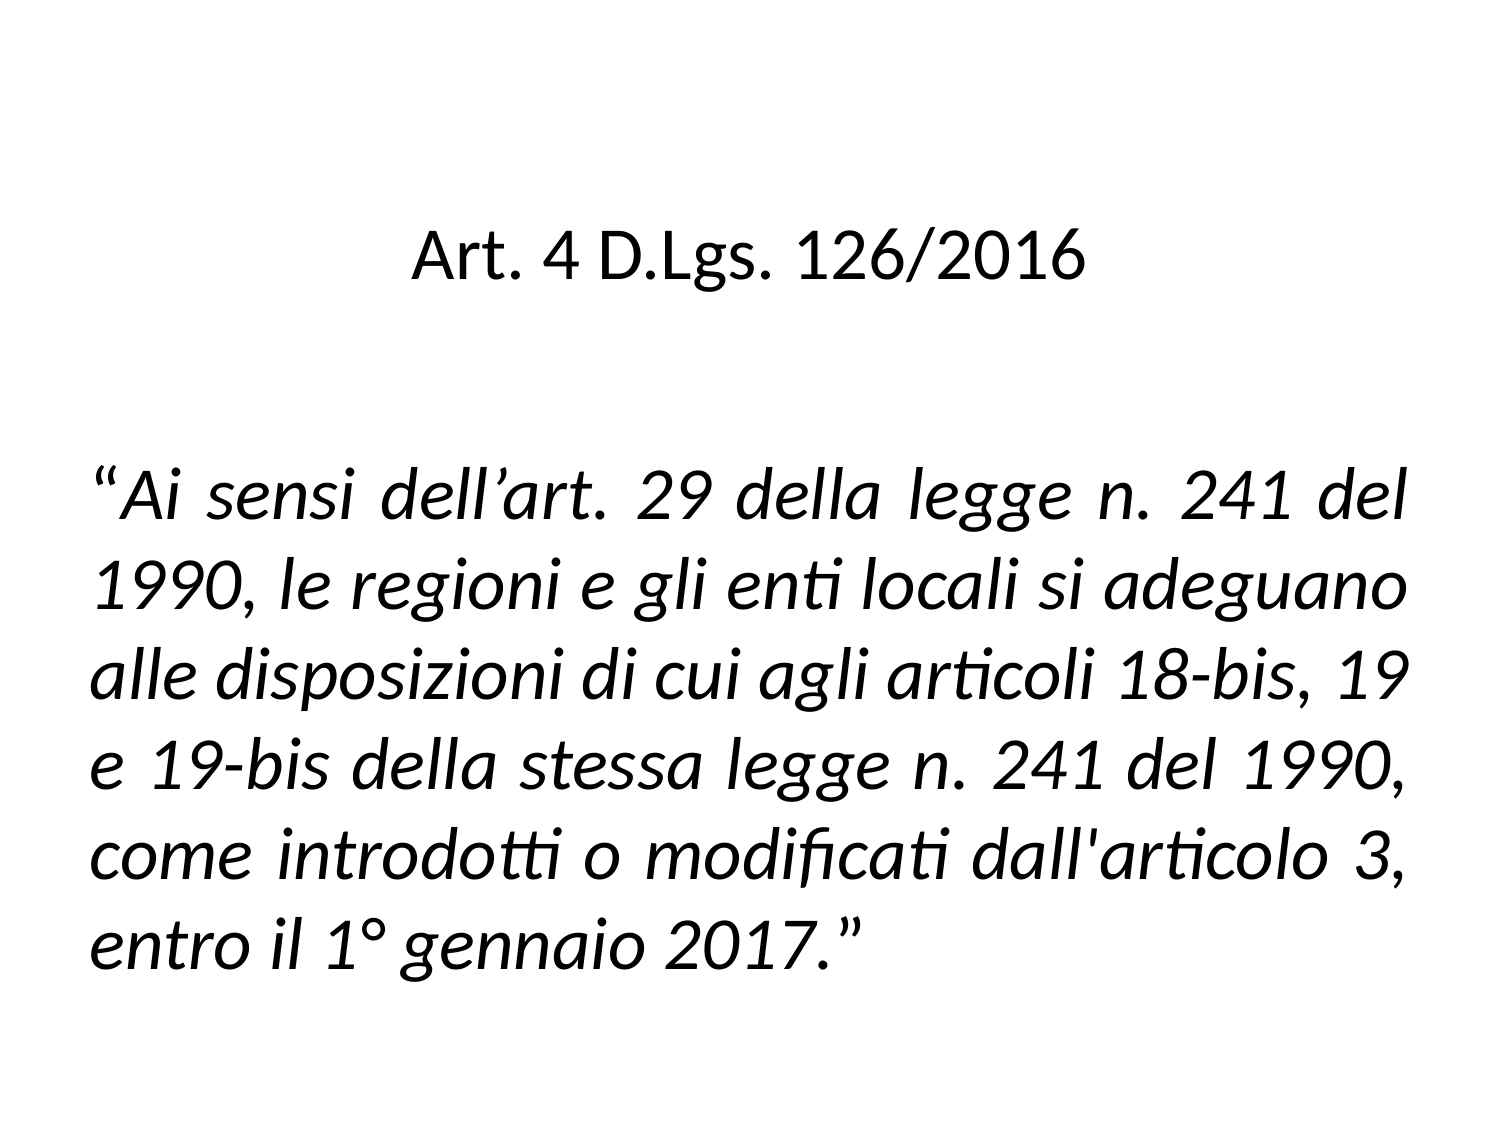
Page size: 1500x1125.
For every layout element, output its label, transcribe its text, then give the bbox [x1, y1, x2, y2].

list Art. 4 D.Lgs. 126/2016 “Ai sensi dell’art. 29 della legge n. 241 del 1990, le regioni e gli enti locali si adeguano alle disposizioni di cui agli articoli 18-bis, 19 e 19-bis della stessa legge n. 241 del 1990, come introdotti o modificati dall'articolo 3, entro il 1° gennaio 2017.” [75, 78, 1425, 1005]
